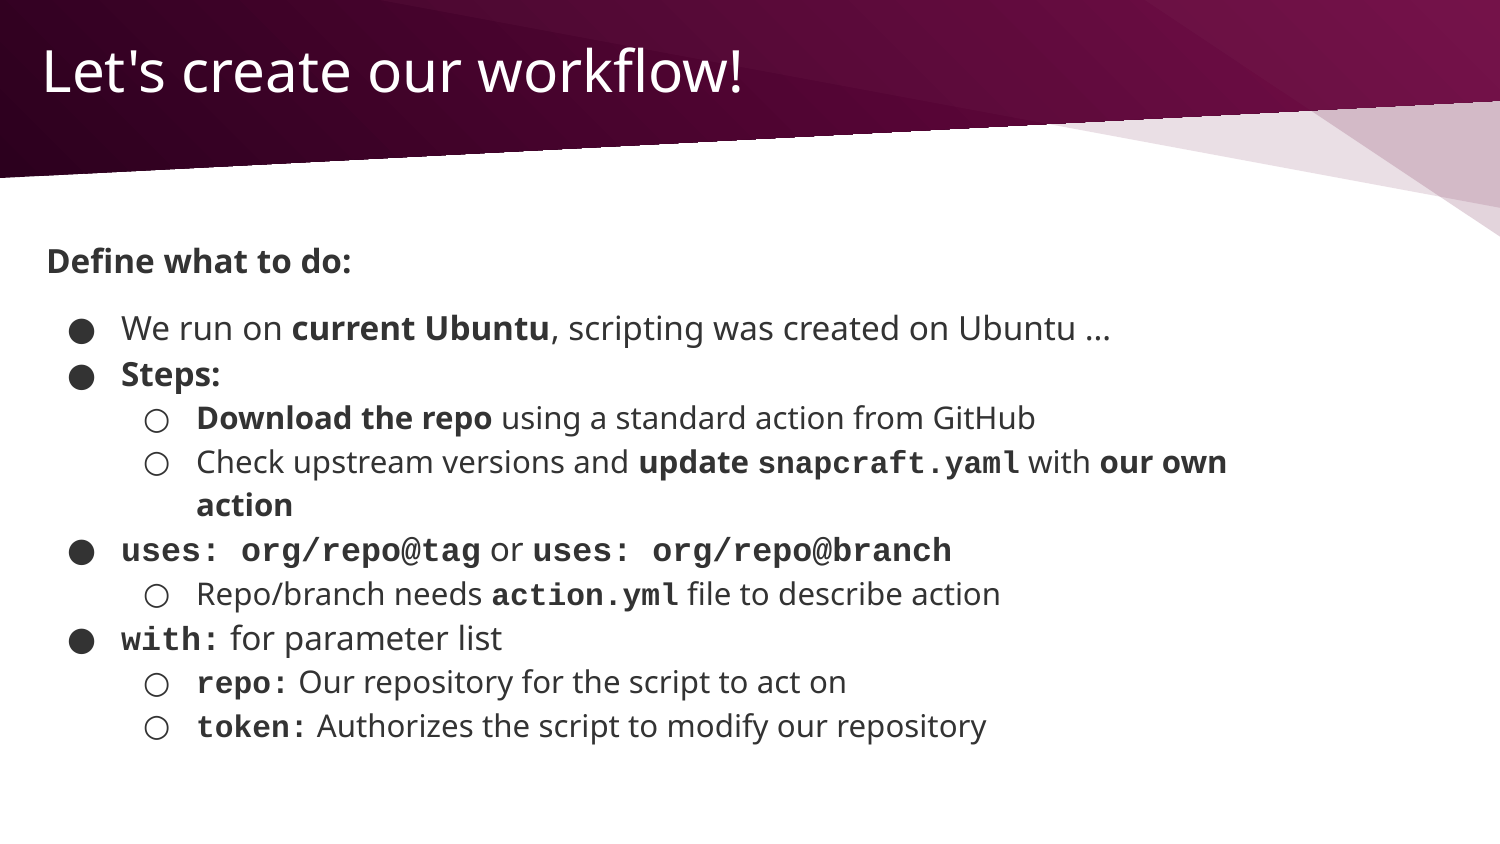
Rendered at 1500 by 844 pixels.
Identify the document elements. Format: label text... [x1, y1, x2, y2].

title Let's create our workflow! [41, 5, 1336, 134]
list Define what to do: We run on current Ubuntu, scripting was created on Ubuntu … Steps: Download the repo using a standard action from GitHub Check upstream versions and update snapcraft.yaml with our own action uses: org/repo@tag or uses: org/repo@branch Repo/branch needs action.yml file to describe action with: for parameter list repo: Our repository for the script to act on token: Authorizes the script to modify our repository [35, 229, 1324, 789]
